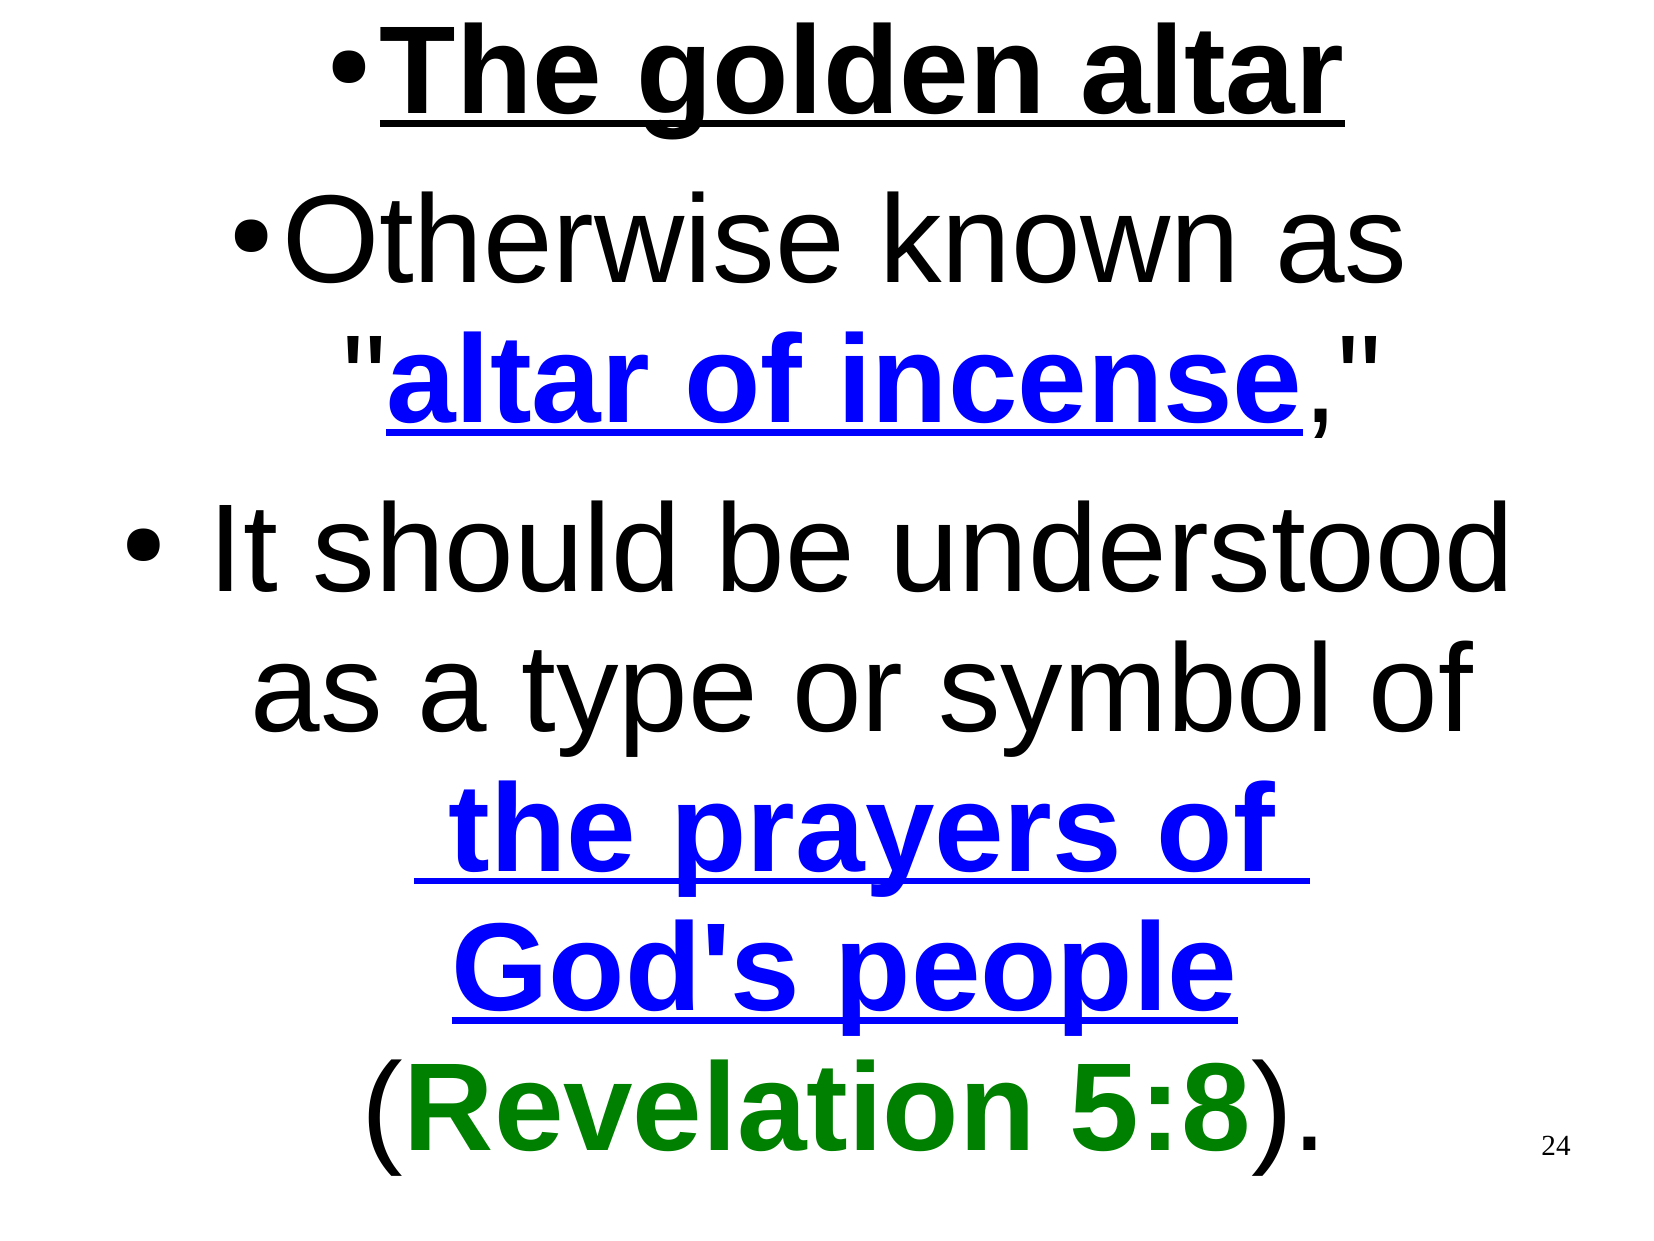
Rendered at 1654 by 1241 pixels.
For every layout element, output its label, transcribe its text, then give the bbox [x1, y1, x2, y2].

list The golden altar Otherwise known as "altar of incense," It should be understood as a type or symbol of the prayers of God's people (Revelation 5:8). [0, 0, 1654, 1241]
